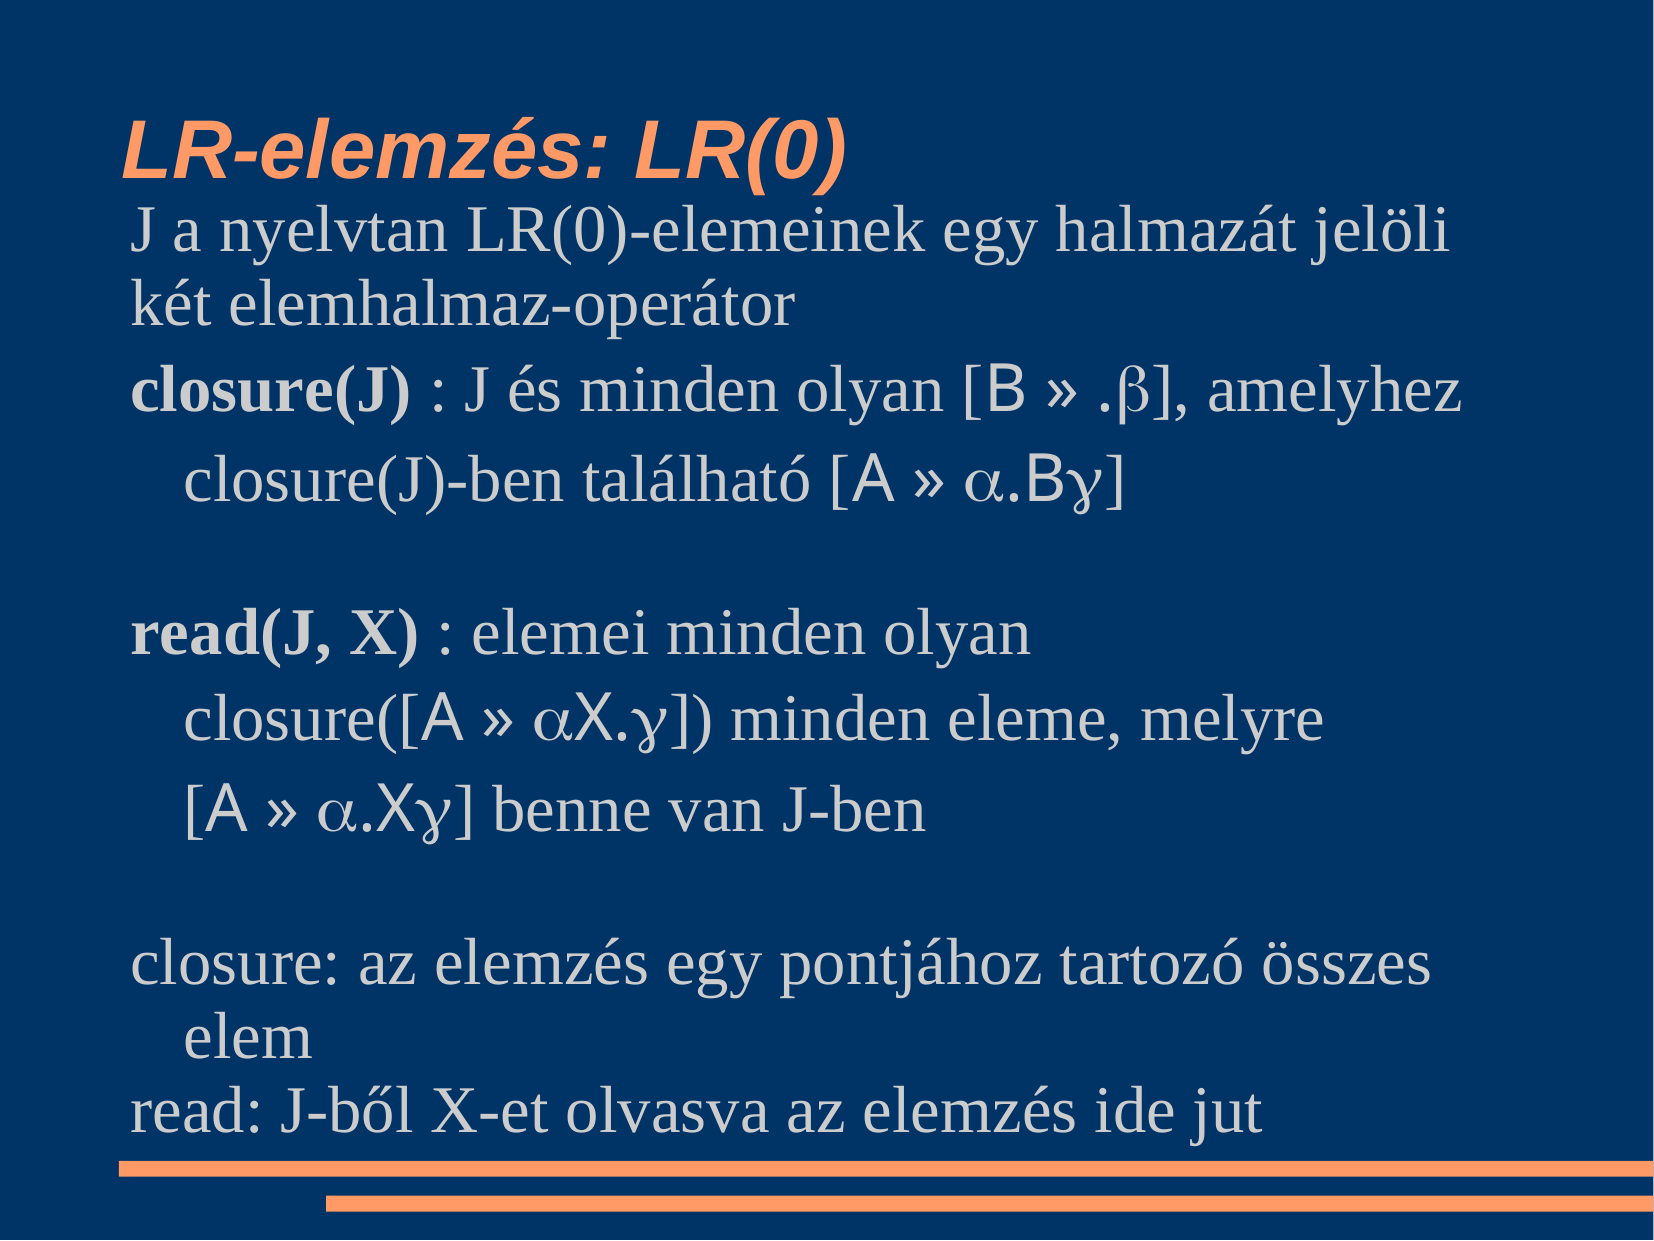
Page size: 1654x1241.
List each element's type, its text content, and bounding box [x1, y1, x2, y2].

title LR-elemzés: LR(0) [121, 46, 1534, 184]
subtitle J a nyelvtan LR(0)-elemeinek egy halmazát jelöli két elemhalmaz-operátor closure(J) : J és minden olyan [B » .b], amelyhez closure(J)-ben található [A » a.Bg] read(J, X) : elemei minden olyan closure([A » aX.g]) minden eleme, melyre [A » a.Xg] benne van J-ben closure: az elemzés egy pontjához tartozó összes elem read: J-ből X-et olvasva az elemzés ide jut [112, 184, 1552, 1155]
